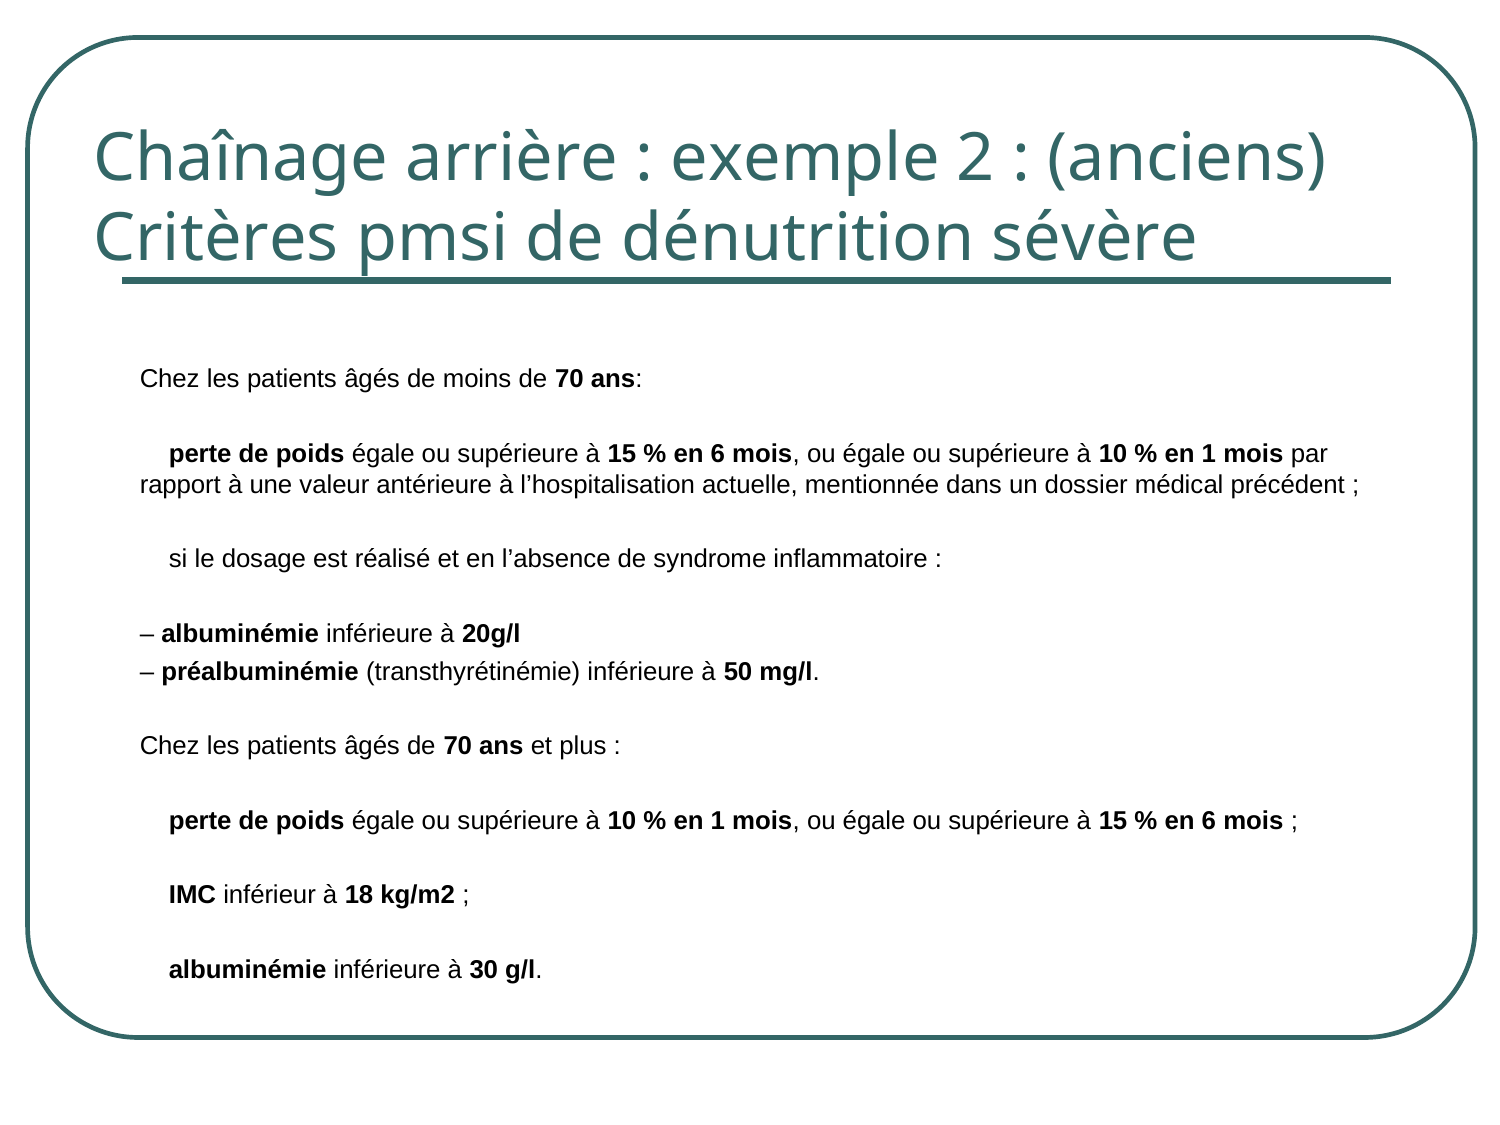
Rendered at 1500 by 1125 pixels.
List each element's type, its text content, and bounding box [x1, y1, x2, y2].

title Chaînage arrière : exemple 2 : (anciens) Critères pmsi de dénutrition sévère [78, 25, 1473, 282]
list Chez les patients âgés de moins de 70 ans: perte de poids égale ou supérieure à 15 % en 6 mois, ou égale ou supérieure à 10 % en 1 mois par rapport à une valeur antérieure à l’hospitalisation actuelle, mentionnée dans un dossier médical précédent ; si le dosage est réalisé et en l’absence de syndrome inflammatoire : – albuminémie inférieure à 20g/l – préalbuminémie (transthyrétinémie) inférieure à 50 mg/l. Chez les patients âgés de 70 ans et plus : perte de poids égale ou supérieure à 10 % en 1 mois, ou égale ou supérieure à 15 % en 6 mois ; IMC inférieur à 18 kg/m2 ; albuminémie inférieure à 30 g/l. [125, 354, 1388, 1017]
